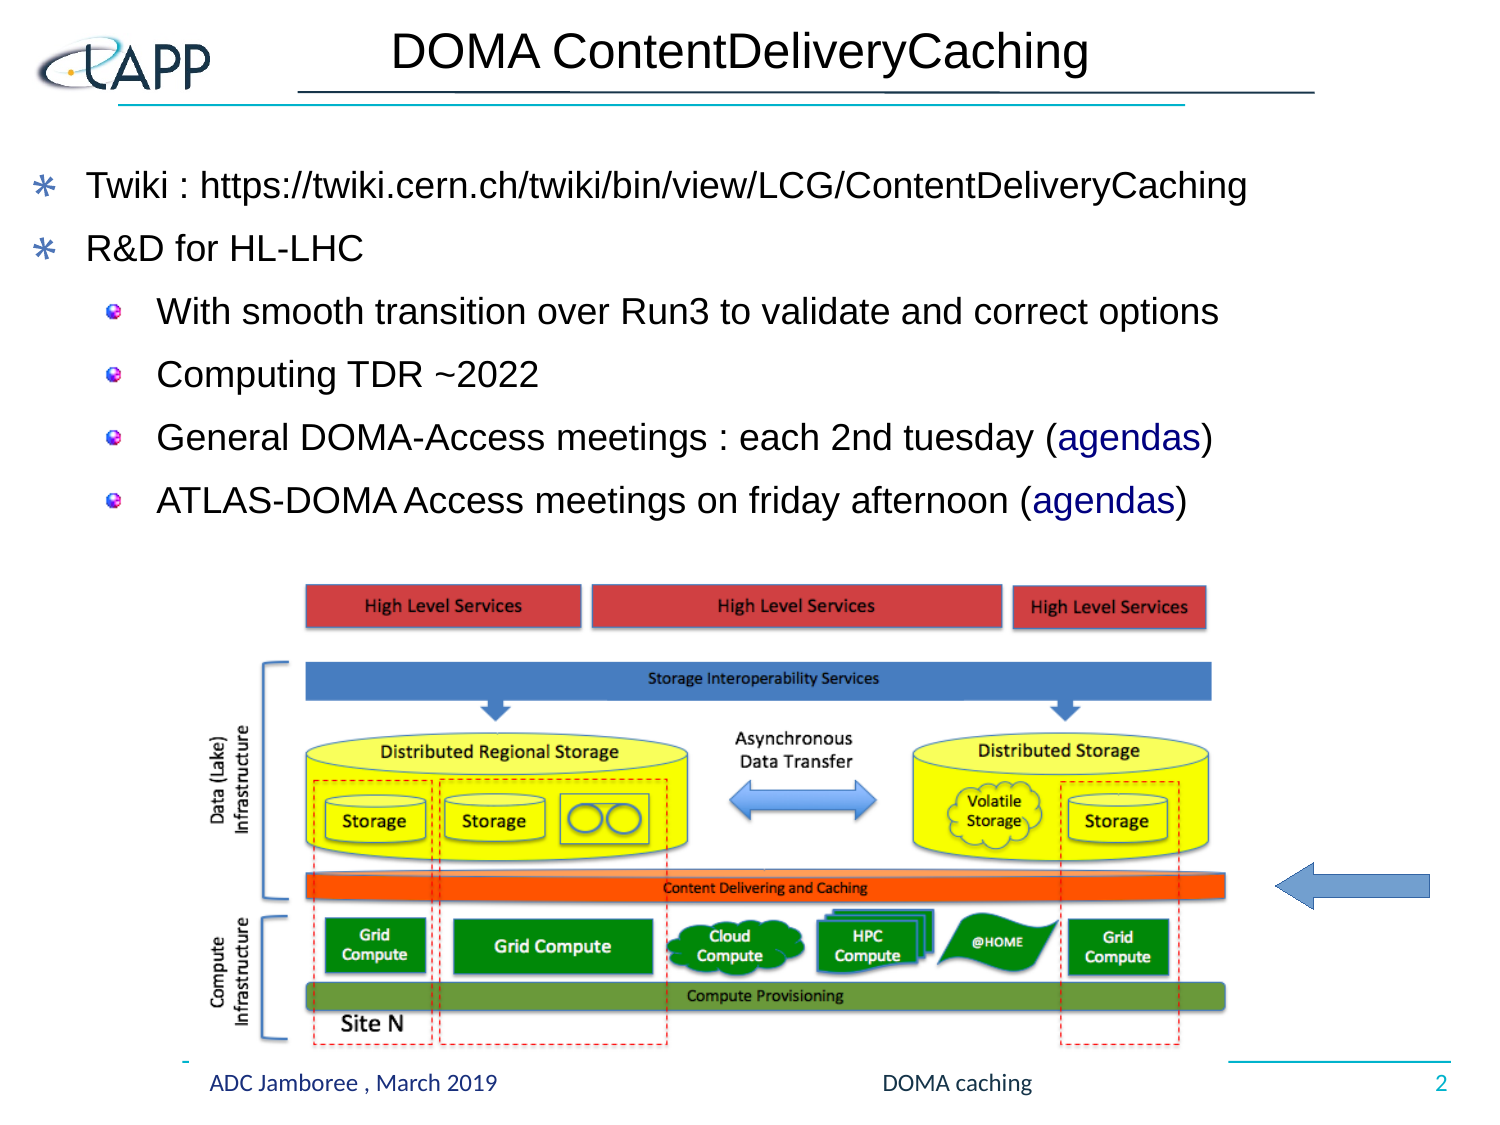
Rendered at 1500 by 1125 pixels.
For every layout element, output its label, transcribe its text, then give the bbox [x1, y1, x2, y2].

slide_number 1 [1293, 1058, 1463, 1111]
footer DOMA caching [704, 1066, 1211, 1111]
text_box [1275, 862, 1430, 910]
slide_number ADC Jamboree , March 2019 [194, 1066, 628, 1111]
picture [32, 33, 210, 93]
picture [188, 555, 1229, 1066]
text_box Twiki : https://twiki.cern.ch/twiki/bin/view/LCG/ContentDeliveryCaching R&D for HL-LHC With smooth transition over Run3 to validate and correct options Computing TDR ~2022 General DOMA-Access meetings : each 2nd tuesday (agendas) ATLAS-DOMA Access meetings on friday afternoon (agendas) [0, 136, 1500, 592]
title DOMA ContentDeliveryCaching [375, 11, 1217, 86]
